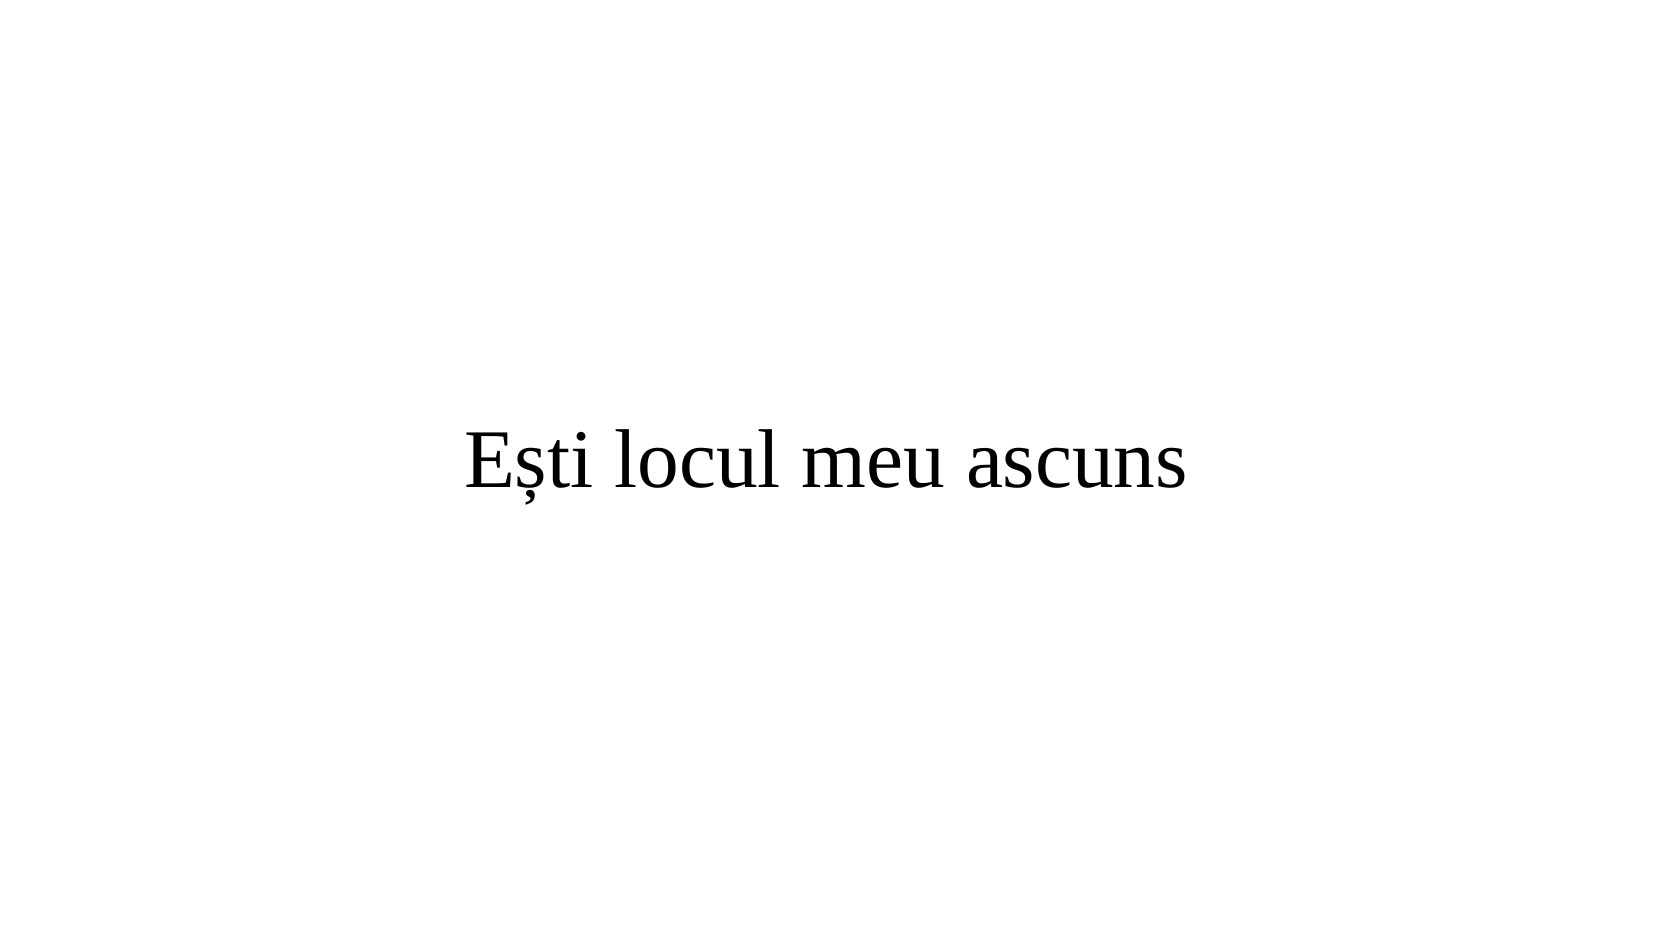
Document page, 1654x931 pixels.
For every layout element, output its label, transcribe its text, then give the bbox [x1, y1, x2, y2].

subtitle Ești locul meu ascuns [0, 396, 1654, 505]
